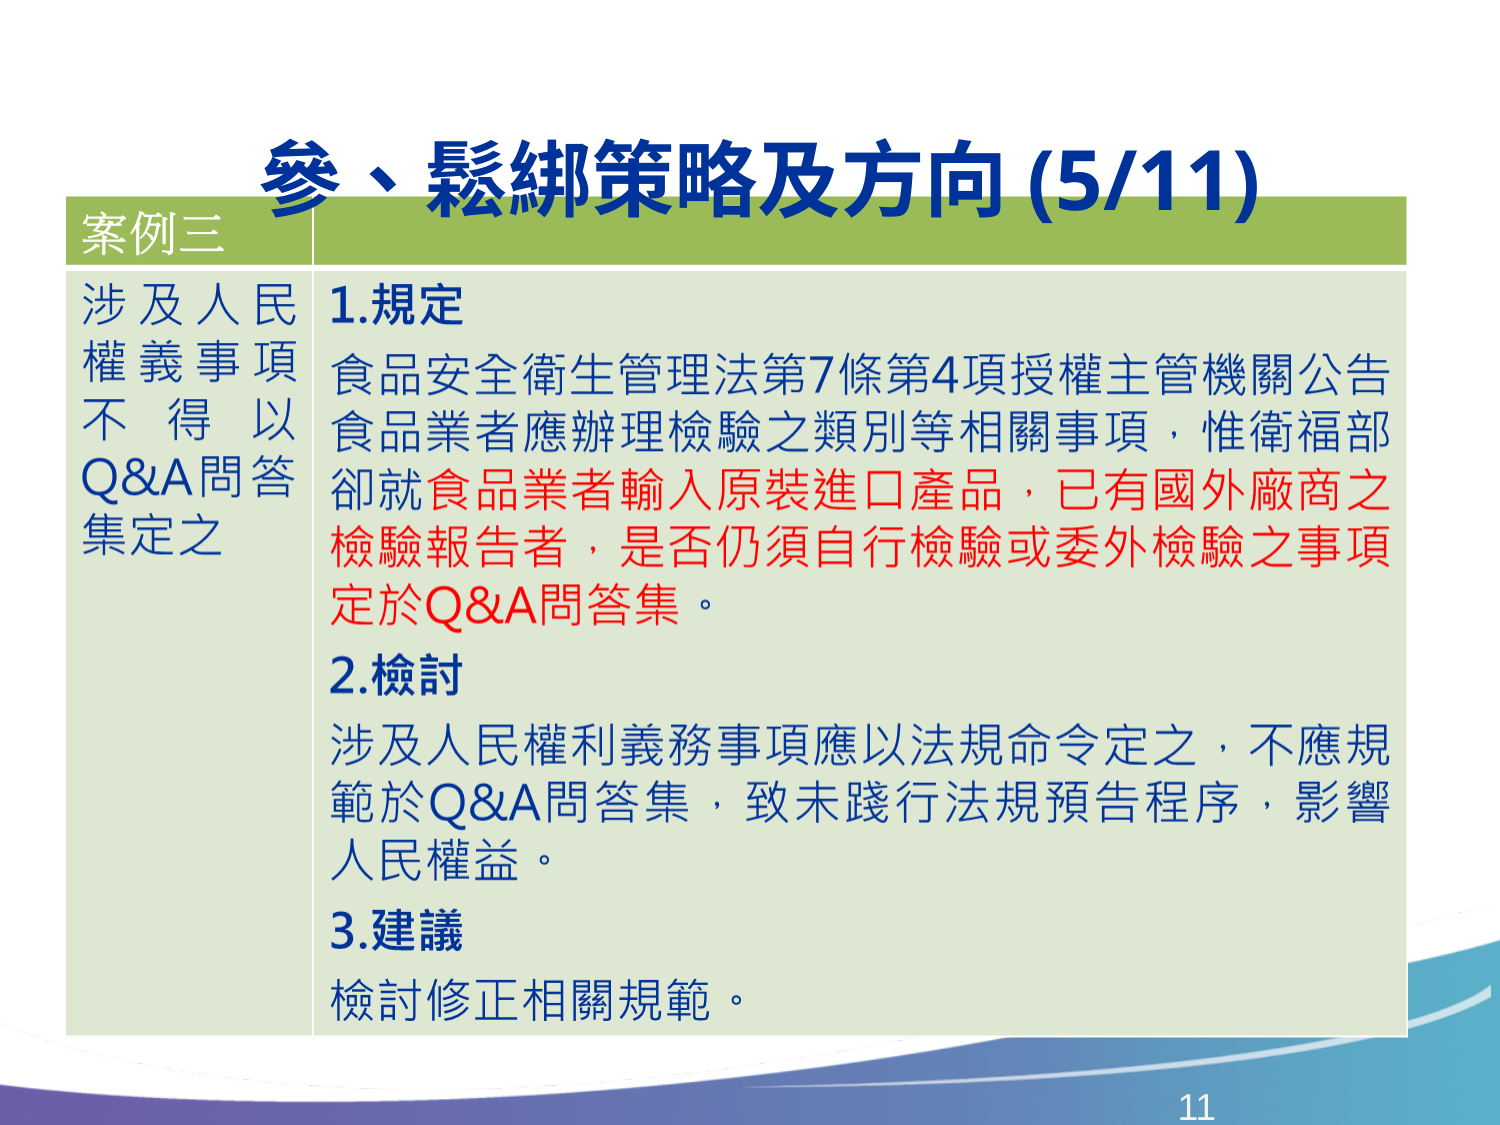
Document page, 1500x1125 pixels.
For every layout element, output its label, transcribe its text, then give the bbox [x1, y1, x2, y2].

picture [574, 187, 580, 198]
picture [64, 187, 1408, 1059]
text_box 參、鬆綁策略及方向(5/11) [9, 19, 1500, 152]
picture [639, 187, 655, 198]
picture [805, 187, 814, 193]
picture [723, 195, 740, 206]
picture [958, 187, 973, 191]
